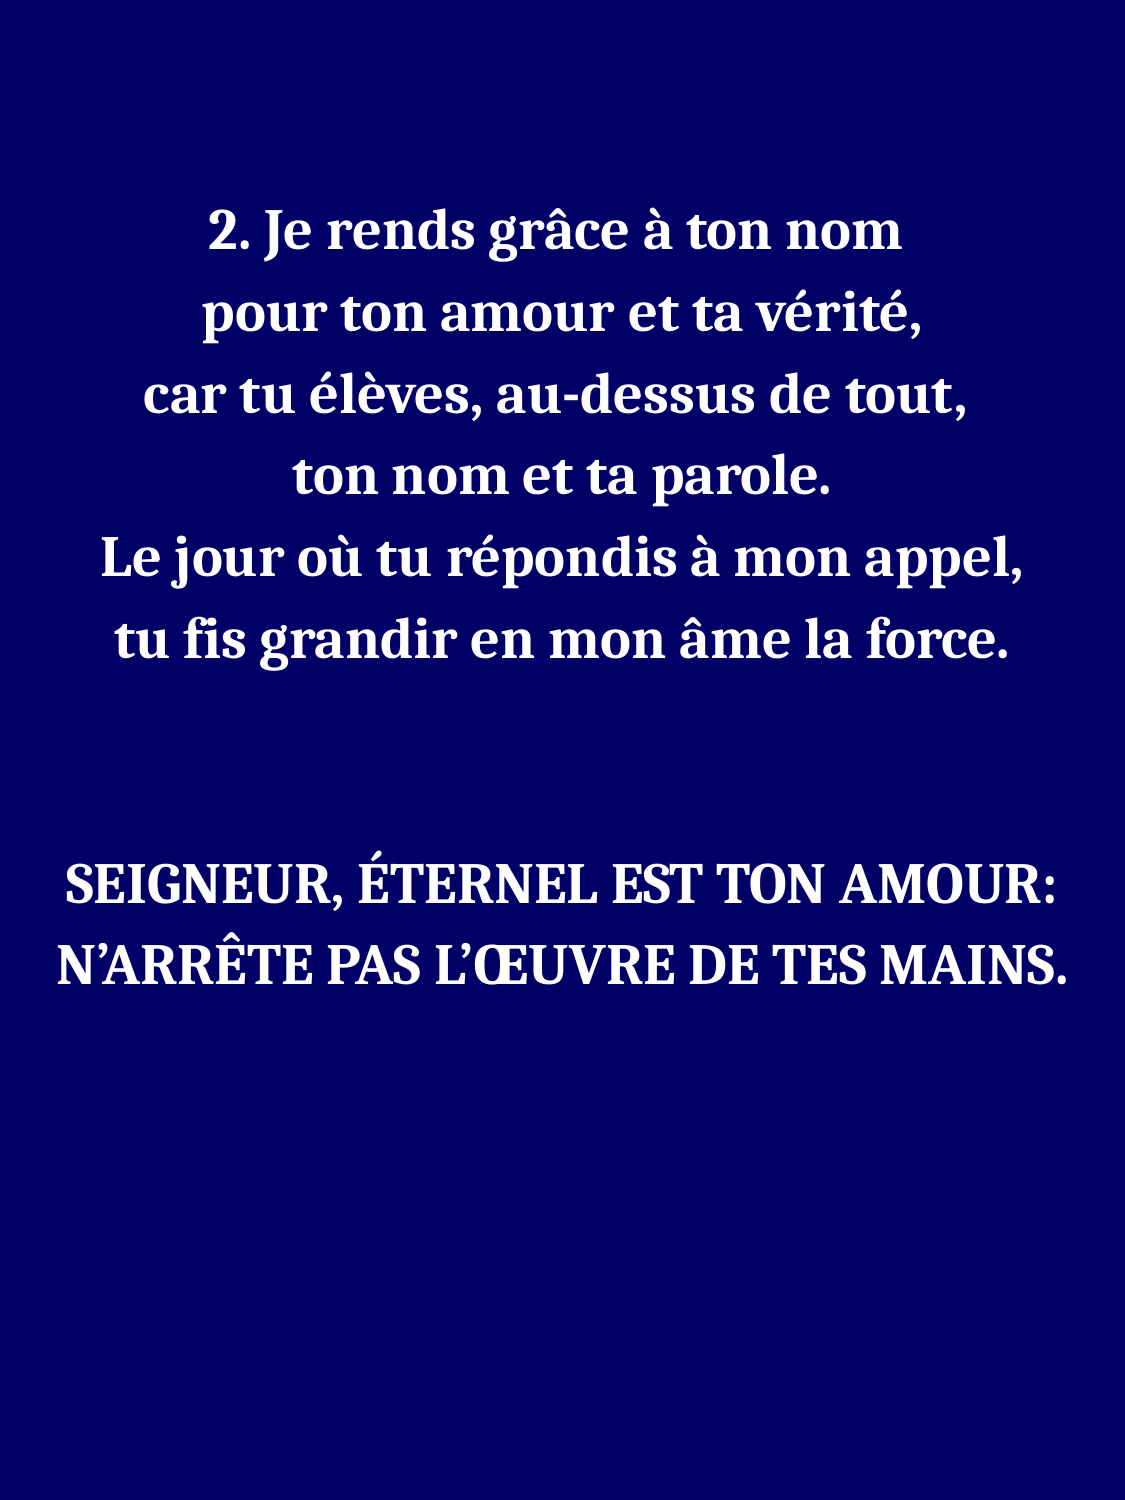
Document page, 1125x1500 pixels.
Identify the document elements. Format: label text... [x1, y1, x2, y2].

text_box 2. Je rends grâce à ton nom pour ton amour et ta vérité, car tu élèves, au-dessus de tout, ton nom et ta parole. Le jour où tu répondis à mon appel, tu fis grandir en mon âme la force. SEIGNEUR, ÉTERNEL EST TON AMOUR: N’ARRÊTE PAS L’ŒUVRE DE TES MAINS. [0, 70, 1125, 390]
